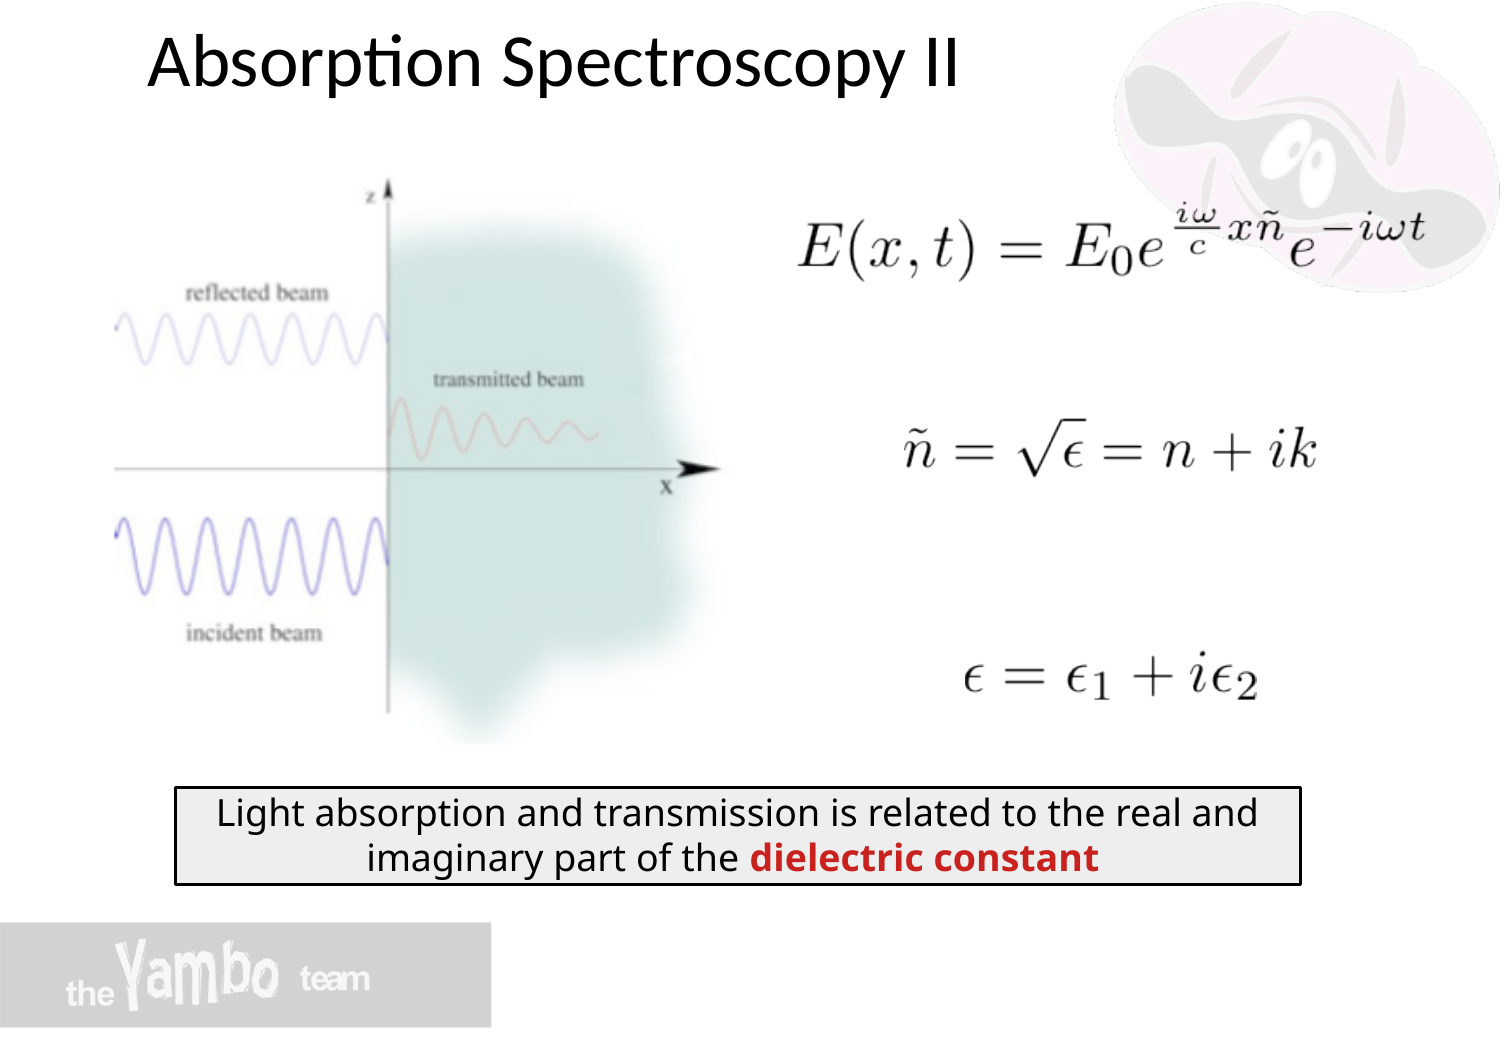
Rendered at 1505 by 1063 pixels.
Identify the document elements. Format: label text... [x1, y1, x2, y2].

text_box Light absorption and transmission is related to the real and imaginary part of the dielectric constant [175, 787, 1301, 885]
picture [0, 0, 1504, 1063]
text_box Absorption Spectroscopy II [28, 3, 1082, 109]
